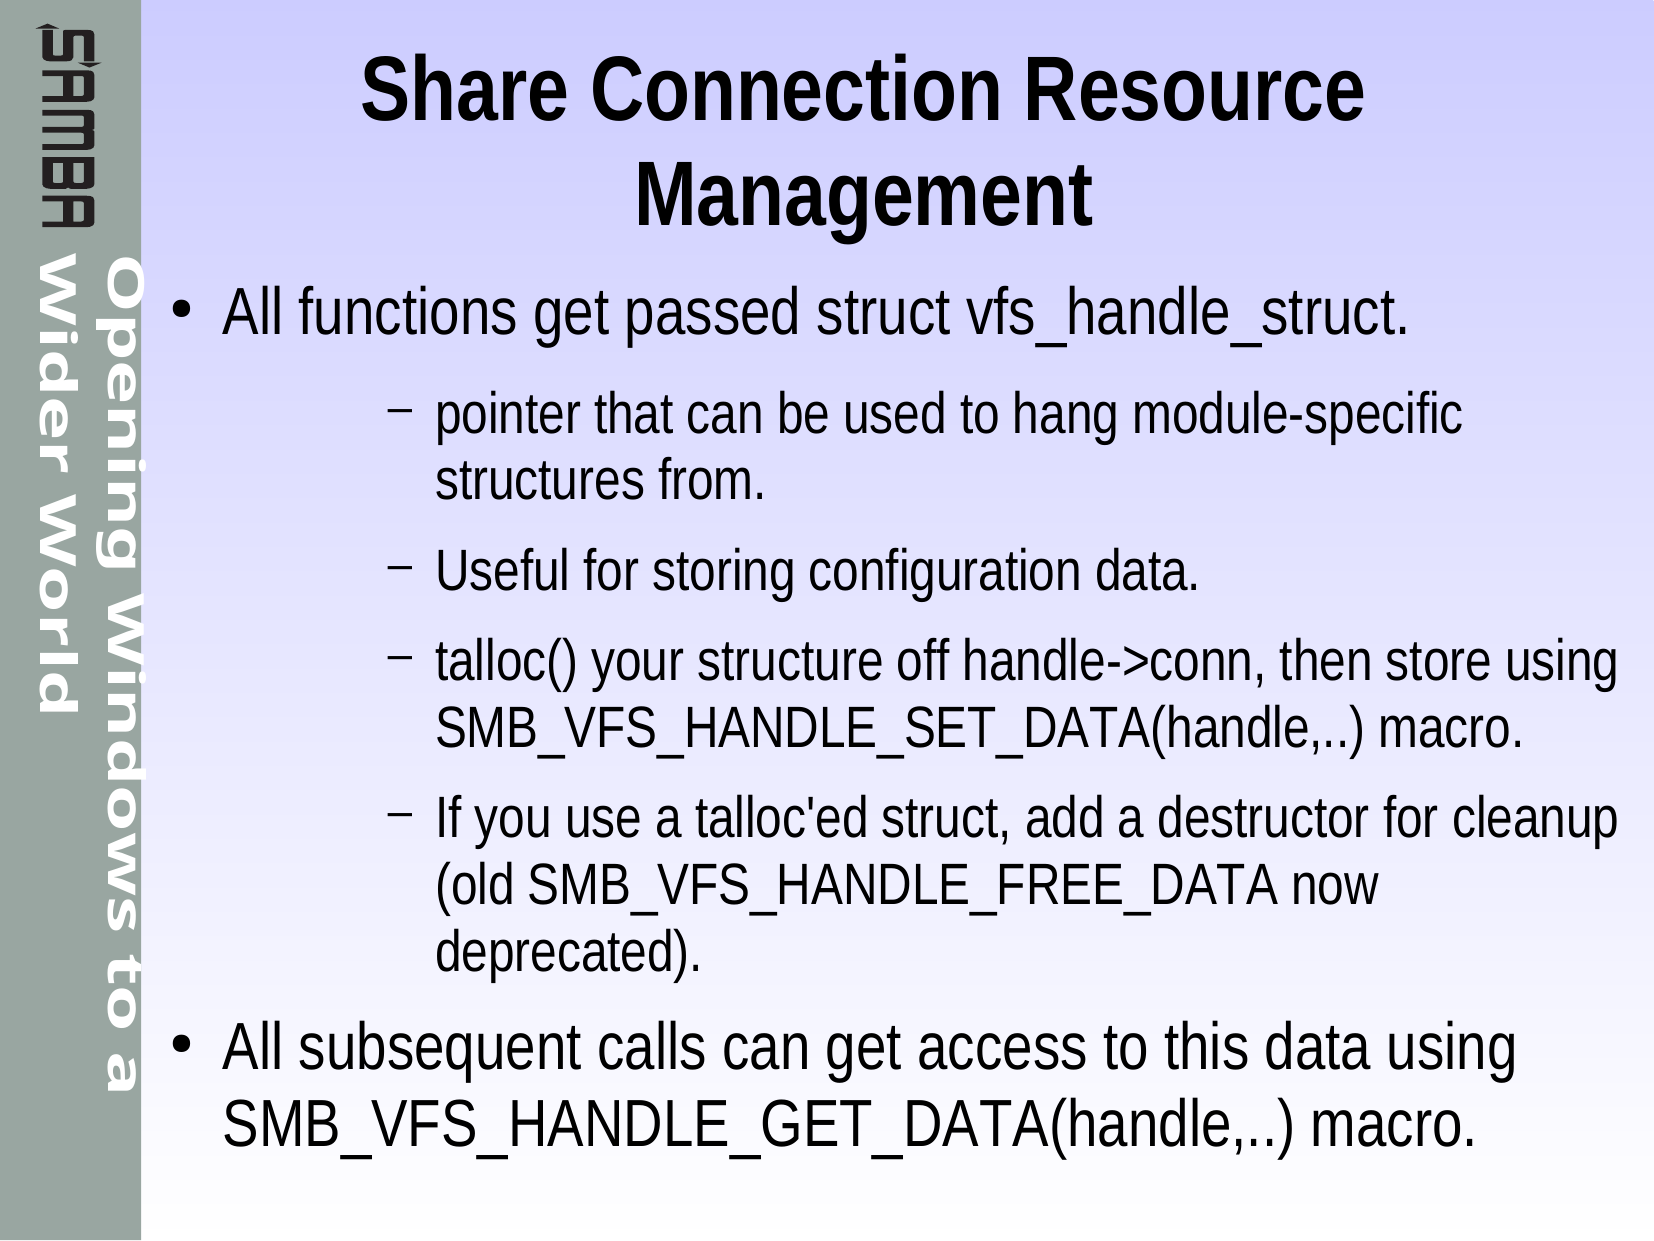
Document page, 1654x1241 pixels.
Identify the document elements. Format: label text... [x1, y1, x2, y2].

title Share Connection Resource Management [178, 34, 1550, 246]
list All functions get passed struct vfs_handle_struct. pointer that can be used to hang module-specific structures from. Useful for storing configuration data. talloc() your structure off handle->conn, then store using SMB_VFS_HANDLE_SET_DATA(handle,..) macro. If you use a talloc'ed struct, add a destructor for cleanup (old SMB_VFS_HANDLE_FREE_DATA now deprecated). All subsequent calls can get access to this data using SMB_VFS_HANDLE_GET_DATA(handle,..) macro. [151, 272, 1643, 1181]
